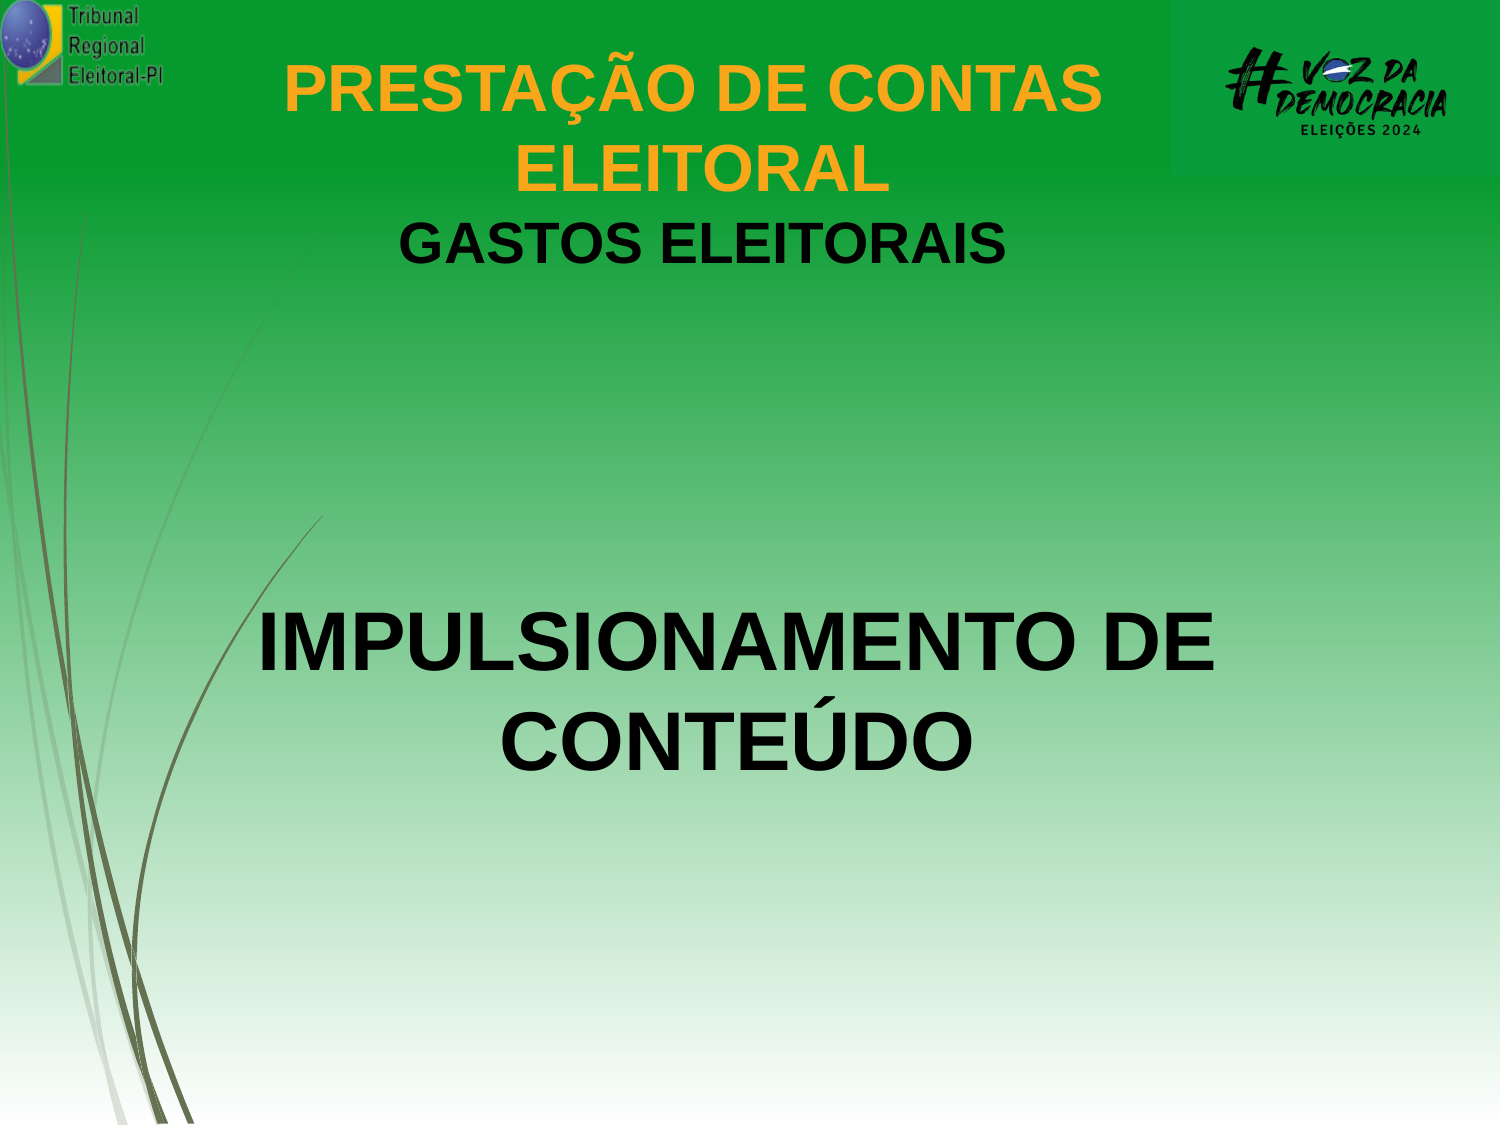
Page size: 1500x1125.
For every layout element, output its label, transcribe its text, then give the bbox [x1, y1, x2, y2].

text_box PRESTAÇÃO DE CONTAS ELEITORAL GASTOS ELEITORAIS [19, 37, 1388, 190]
picture [1171, 0, 1500, 177]
picture [0, 0, 177, 94]
text_box IMPULSIONAMENTO DE CONTEÚDO [12, 259, 1463, 1074]
